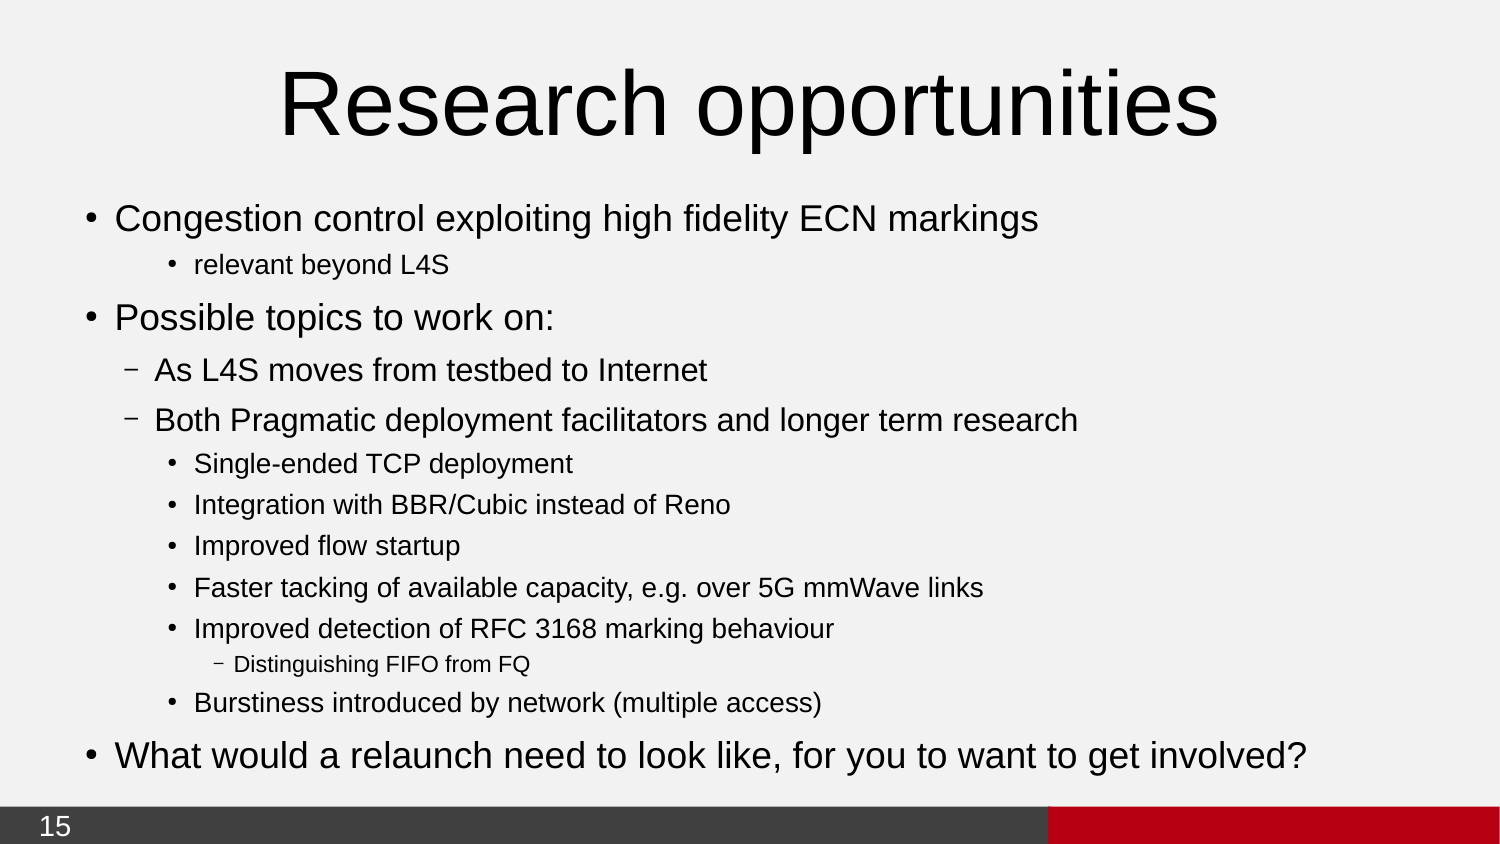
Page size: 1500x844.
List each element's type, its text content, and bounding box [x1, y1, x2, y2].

list Congestion control exploiting high fidelity ECN markings relevant beyond L4S Possible topics to work on: As L4S moves from testbed to Internet Both Pragmatic deployment facilitators and longer term research Single-ended TCP deployment Integration with BBR/Cubic instead of Reno Improved flow startup Faster tacking of available capacity, e.g. over 5G mmWave links Improved detection of RFC 3168 marking behaviour Distinguishing FIFO from FQ Burstiness introduced by network (multiple access) What would a relaunch need to look like, for you to want to get involved? [75, 197, 1425, 778]
title Research opportunities [75, 33, 1425, 175]
